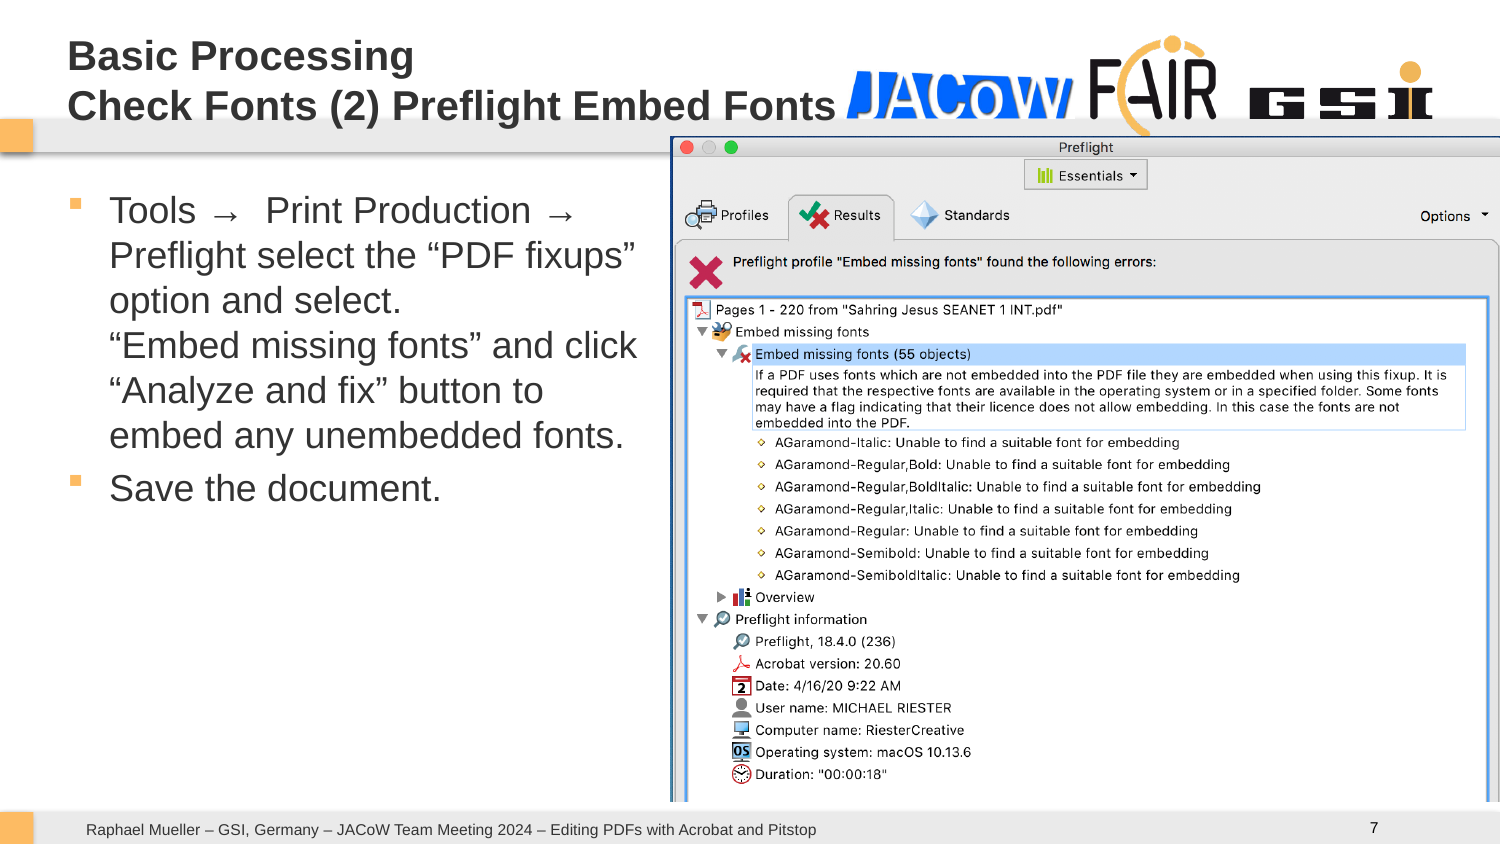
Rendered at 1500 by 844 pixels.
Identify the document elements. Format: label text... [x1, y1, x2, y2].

list Basic Processing Check Fonts (2) Preflight Embed Fonts [52, 21, 1048, 137]
title [0, 38, 1006, 135]
list Tools → Print Production → Preflight select the “PDF fixups” option and select. “Embed missing fonts” and click “Analyze and fix” button to embed any unembedded fonts. Save the document. [52, 178, 670, 782]
picture [1248, 59, 1434, 119]
picture [670, 33, 1500, 802]
picture [1048, 69, 1075, 119]
